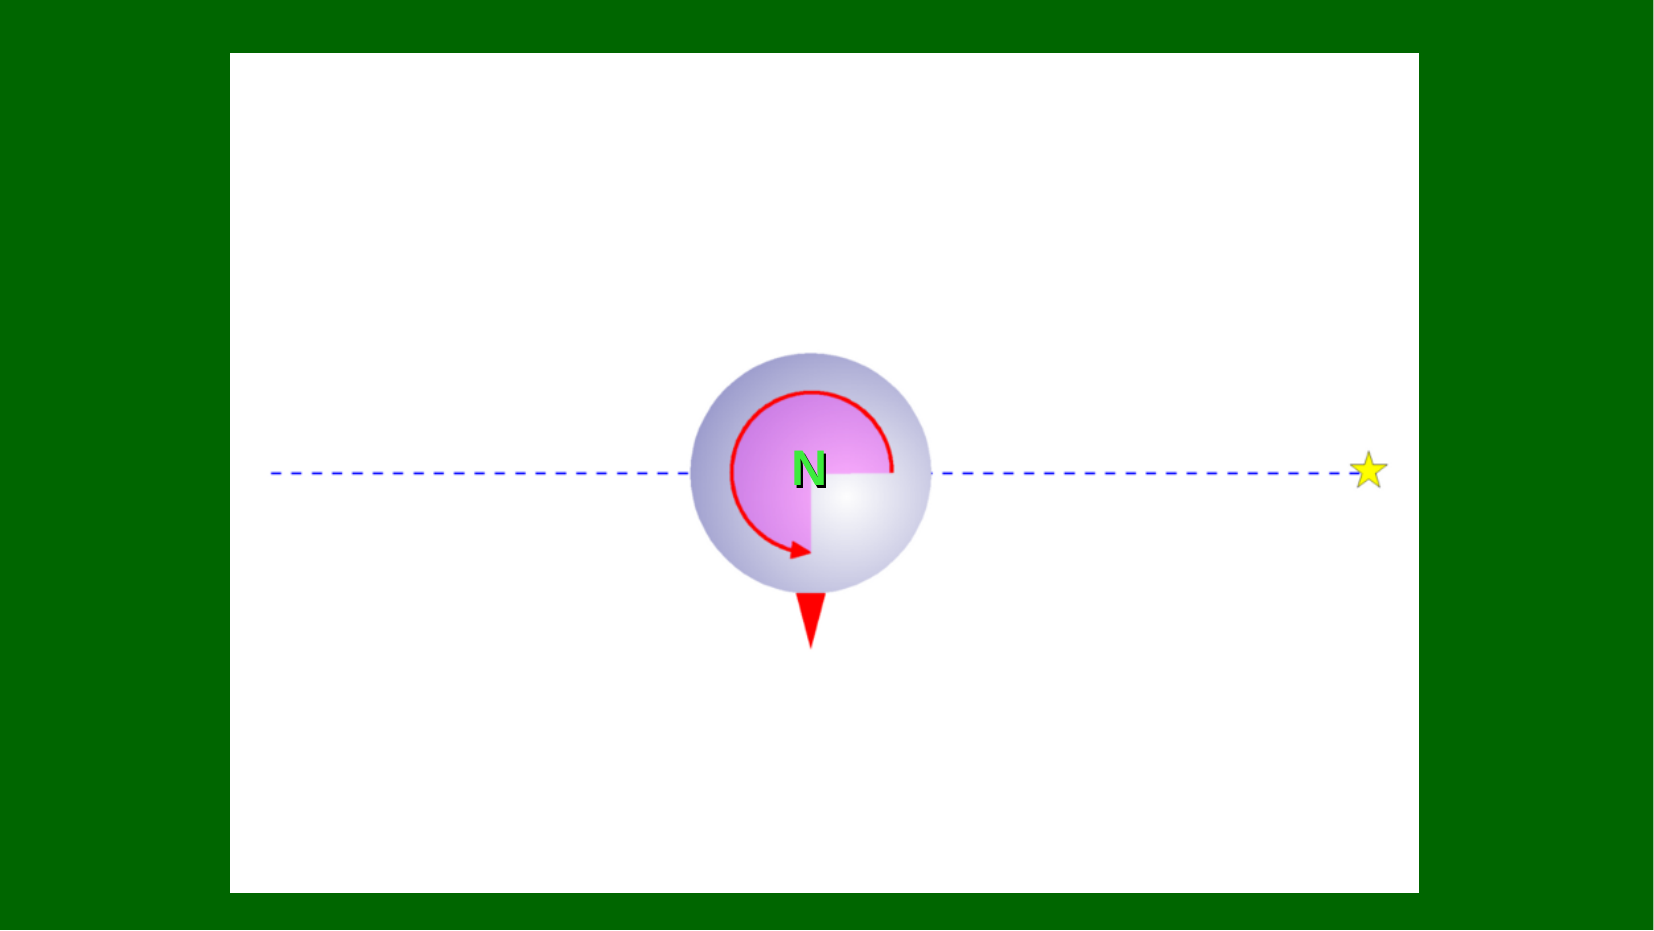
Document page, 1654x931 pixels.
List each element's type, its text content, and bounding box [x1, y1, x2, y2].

picture [230, 53, 1419, 893]
text_box N [776, 433, 843, 504]
